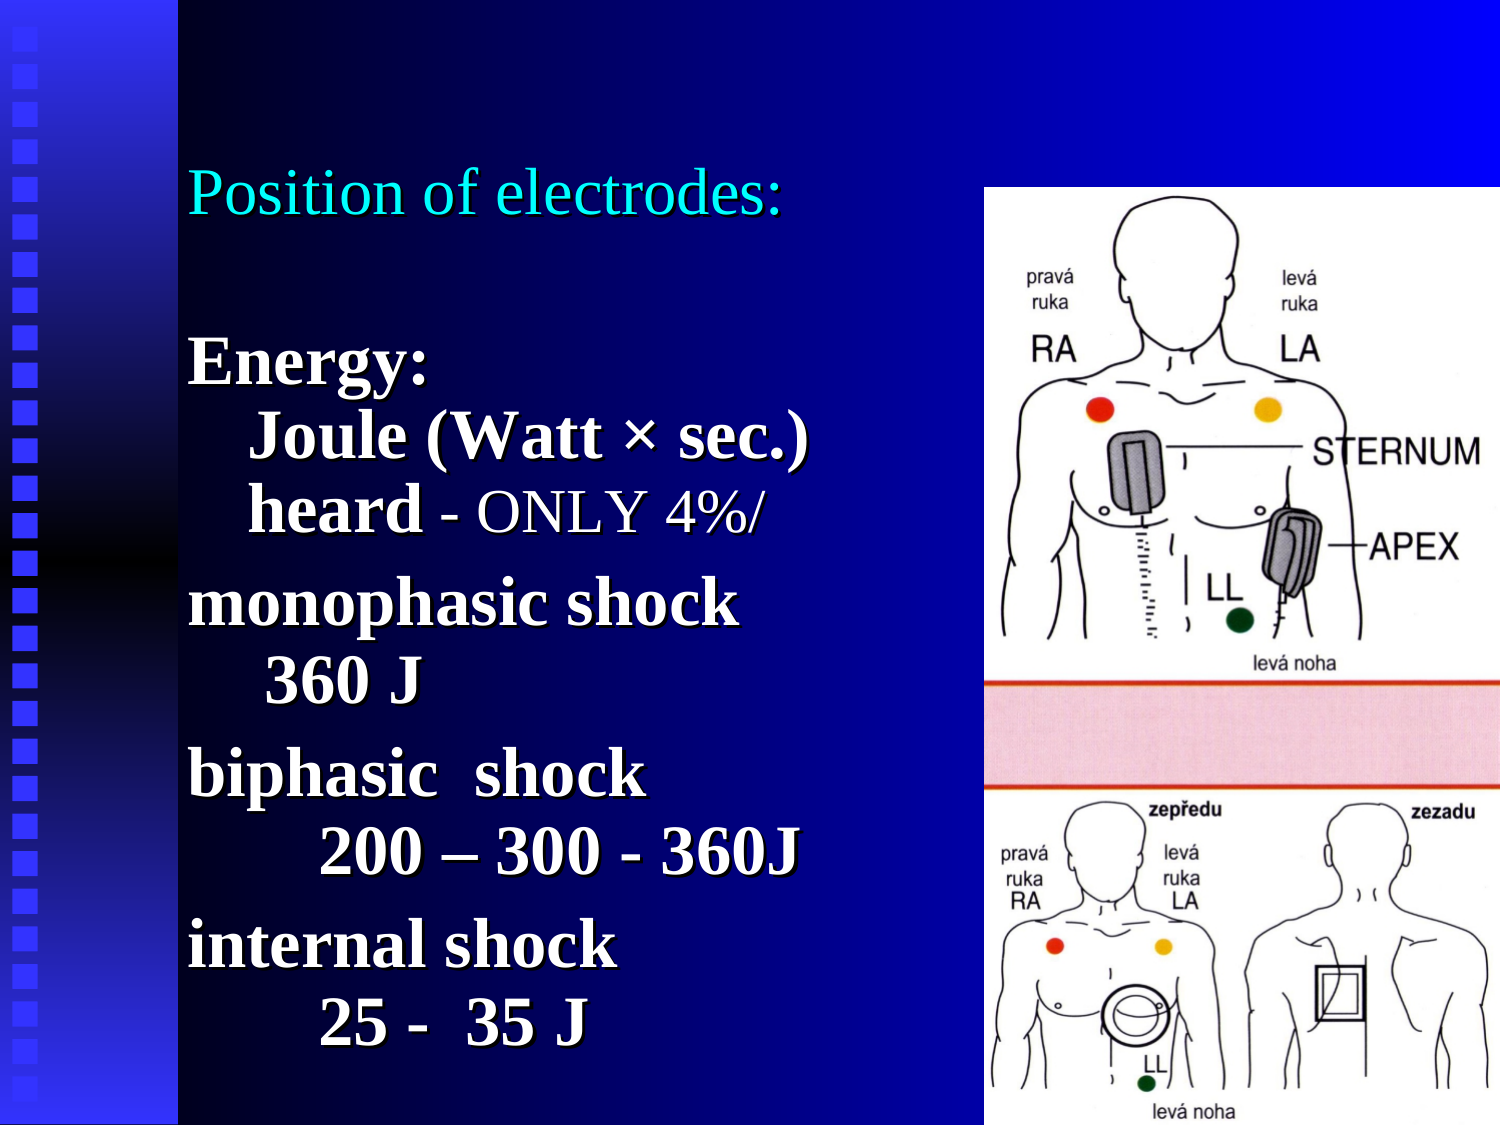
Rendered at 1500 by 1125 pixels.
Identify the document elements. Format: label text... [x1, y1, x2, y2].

picture [984, 187, 1500, 1125]
list Energy: Joule (Watt × sec.) heard - ONLY 4%/ monophasic shock 360 J biphasic shock 200 – 300 - 360J internal shock 25 - 35 J [187, 324, 984, 1114]
title Position of electrodes: [187, 99, 1463, 288]
